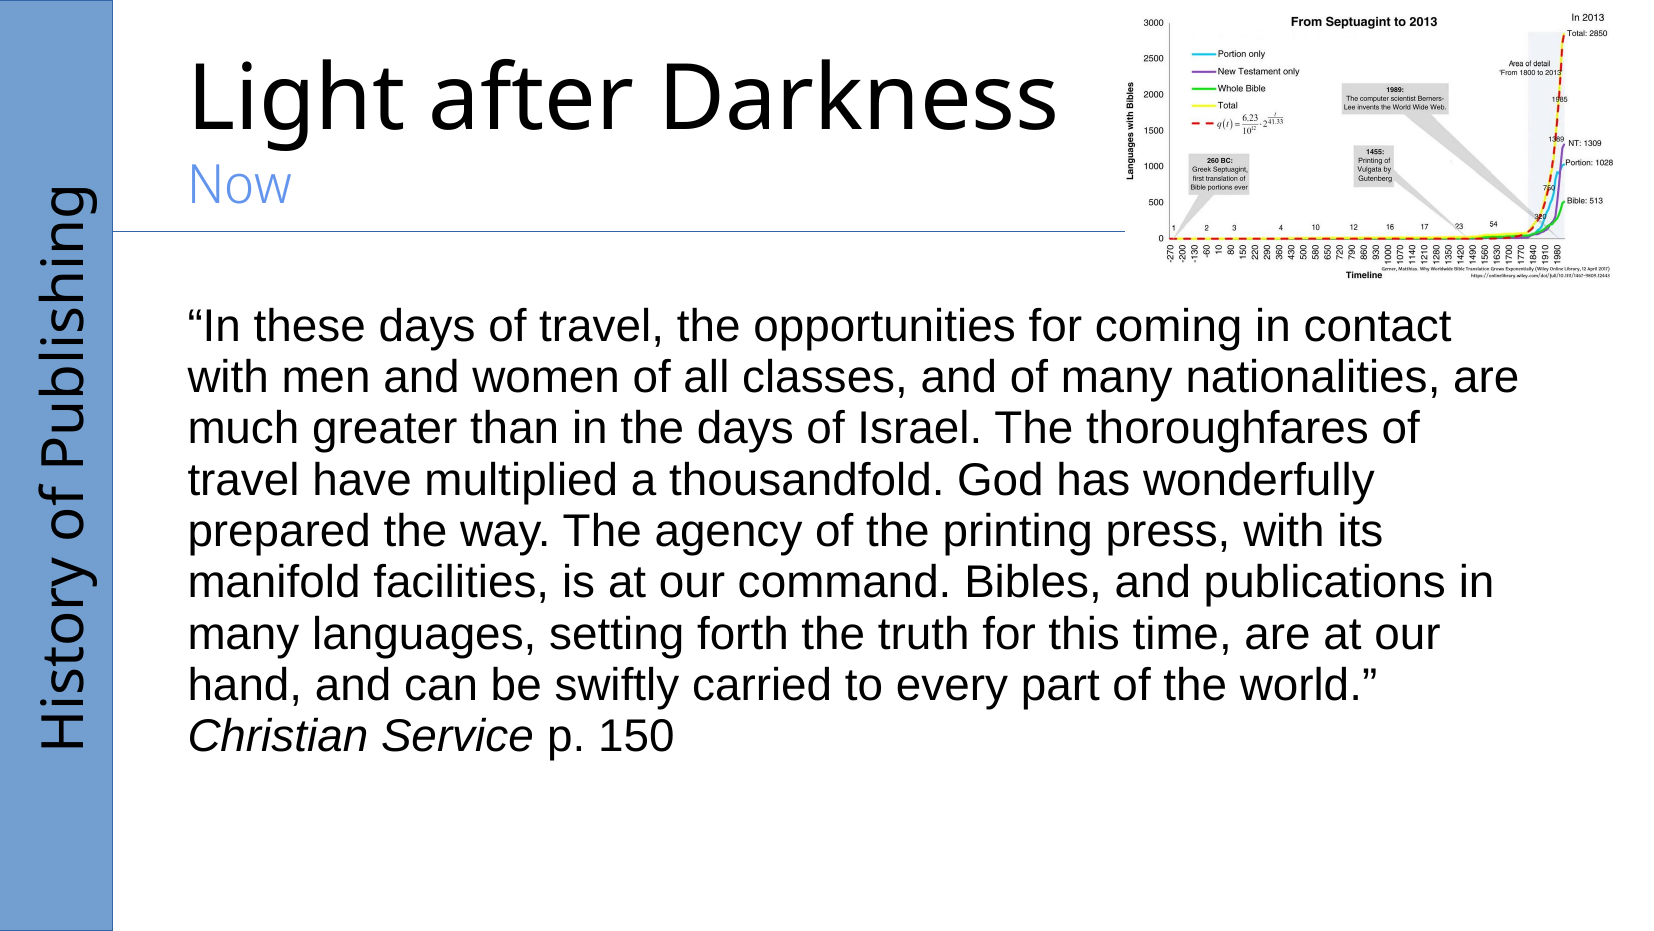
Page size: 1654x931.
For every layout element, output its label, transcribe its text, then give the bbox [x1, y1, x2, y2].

text_box [0, 0, 113, 931]
picture [1125, 12, 1613, 280]
title Now [187, 232, 1125, 239]
title Now [187, 125, 1125, 231]
text_box History of Publishing [13, 37, 105, 901]
text_box “In these days of travel, the opportunities for coming in contact with men and women of all classes, and of many nationalities, are much greater than in the days of Israel. The thoroughfares of travel have multiplied a thousandfold. God has wonderfully prepared the way. The agency of the printing press, with its manifold facilities, is at our command. Bibles, and publications in many languages, setting forth the truth for this time, are at our hand, and can be swiftly carried to every part of the world.” Christian Service p. 150 [187, 300, 1538, 804]
title Light after Darkness [187, 33, 1125, 125]
